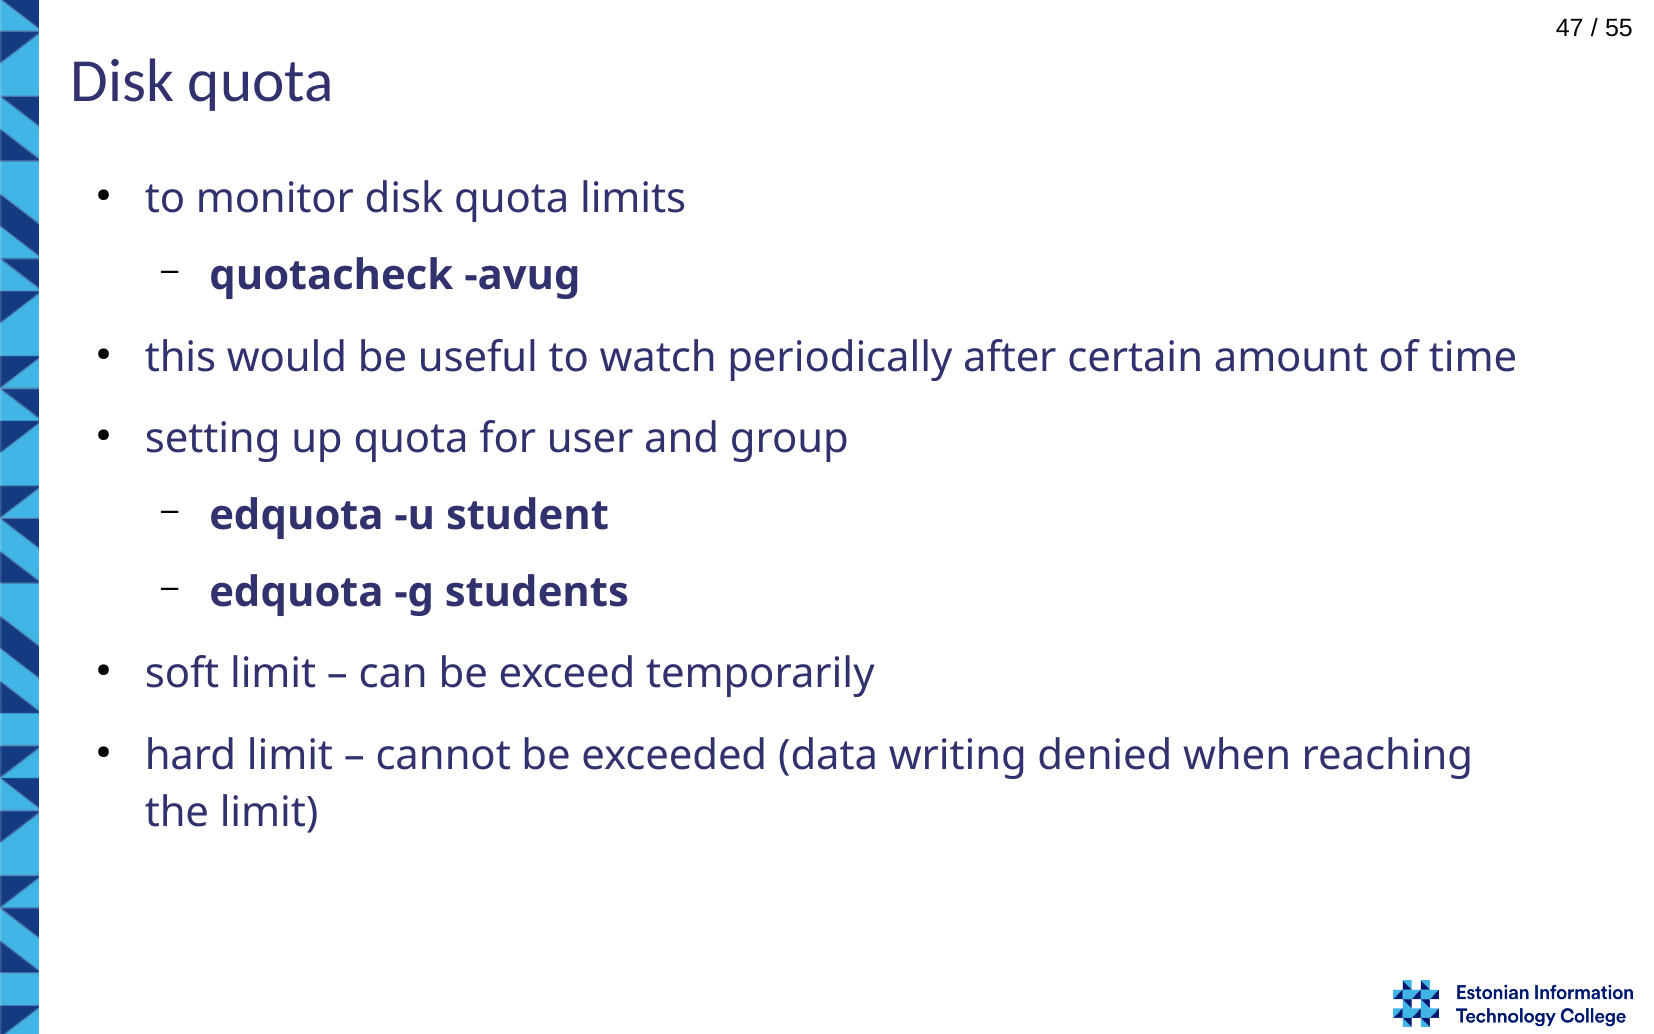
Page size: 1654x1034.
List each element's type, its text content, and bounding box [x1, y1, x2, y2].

title Disk quota [70, 41, 1630, 130]
picture [1393, 980, 1633, 1027]
list to monitor disk quota limits quotacheck -avug this would be useful to watch periodically after certain amount of time setting up quota for user and group edquota -u student edquota -g students soft limit – can be exceed temporarily hard limit – cannot be exceeded (data writing denied when reaching the limit) [80, 168, 1536, 886]
